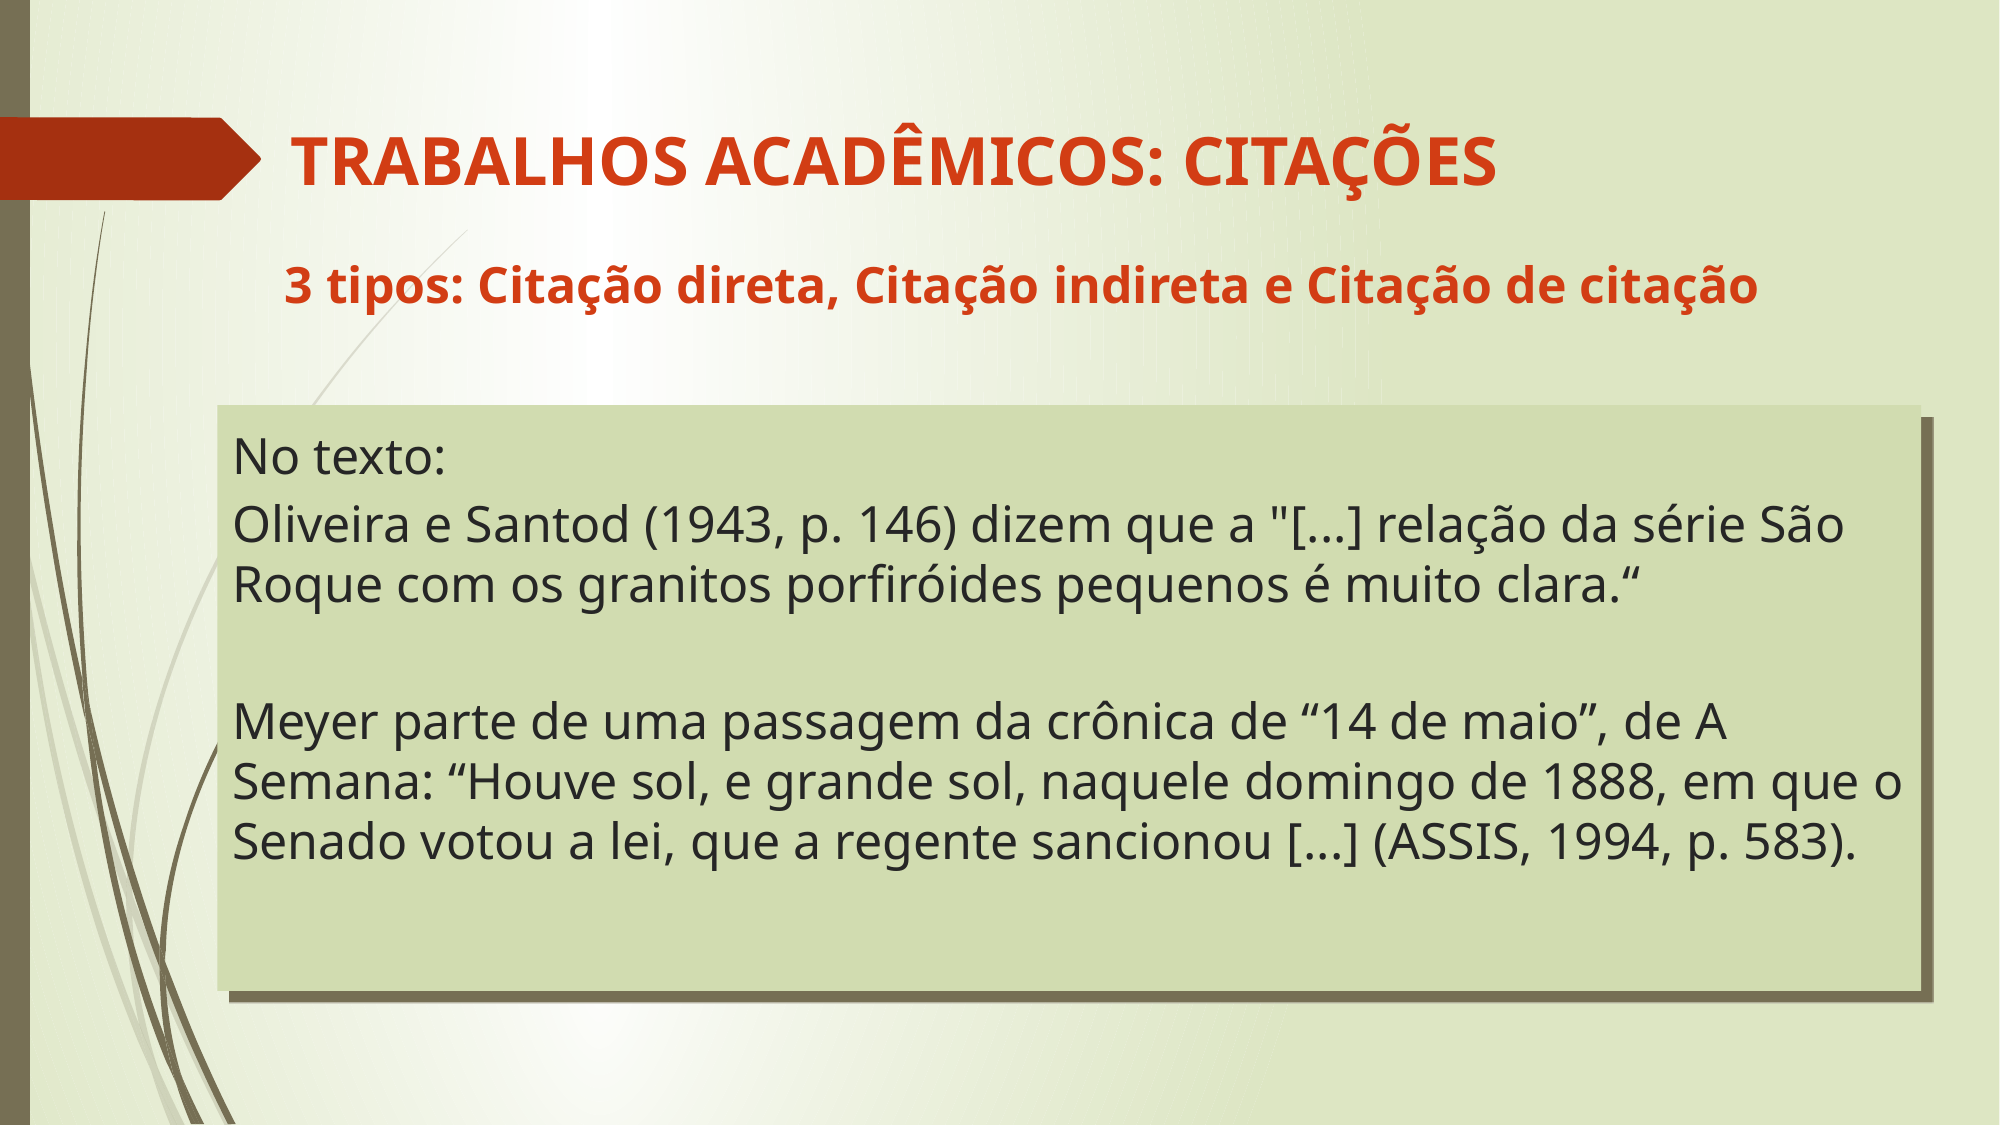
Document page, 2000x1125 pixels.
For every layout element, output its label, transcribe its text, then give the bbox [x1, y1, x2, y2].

text_box TRABALHOS ACADÊMICOS: CITAÇÕES [275, 111, 1906, 220]
list 3 tipos: Citação direta, Citação indireta e Citação de citação [269, 246, 1869, 354]
text_box No texto: Oliveira e Santod (1943, p. 146) dizem que a "[...] relação da série São Roque com os granitos porfiróides pequenos é muito clara.“ Meyer parte de uma passagem da crônica de “14 de maio”, de A Semana: “Houve sol, e grande sol, naquele domingo de 1888, em que o Senado votou a lei, que a regente sancionou [...] (ASSIS, 1994, p. 583). [217, 405, 1922, 991]
